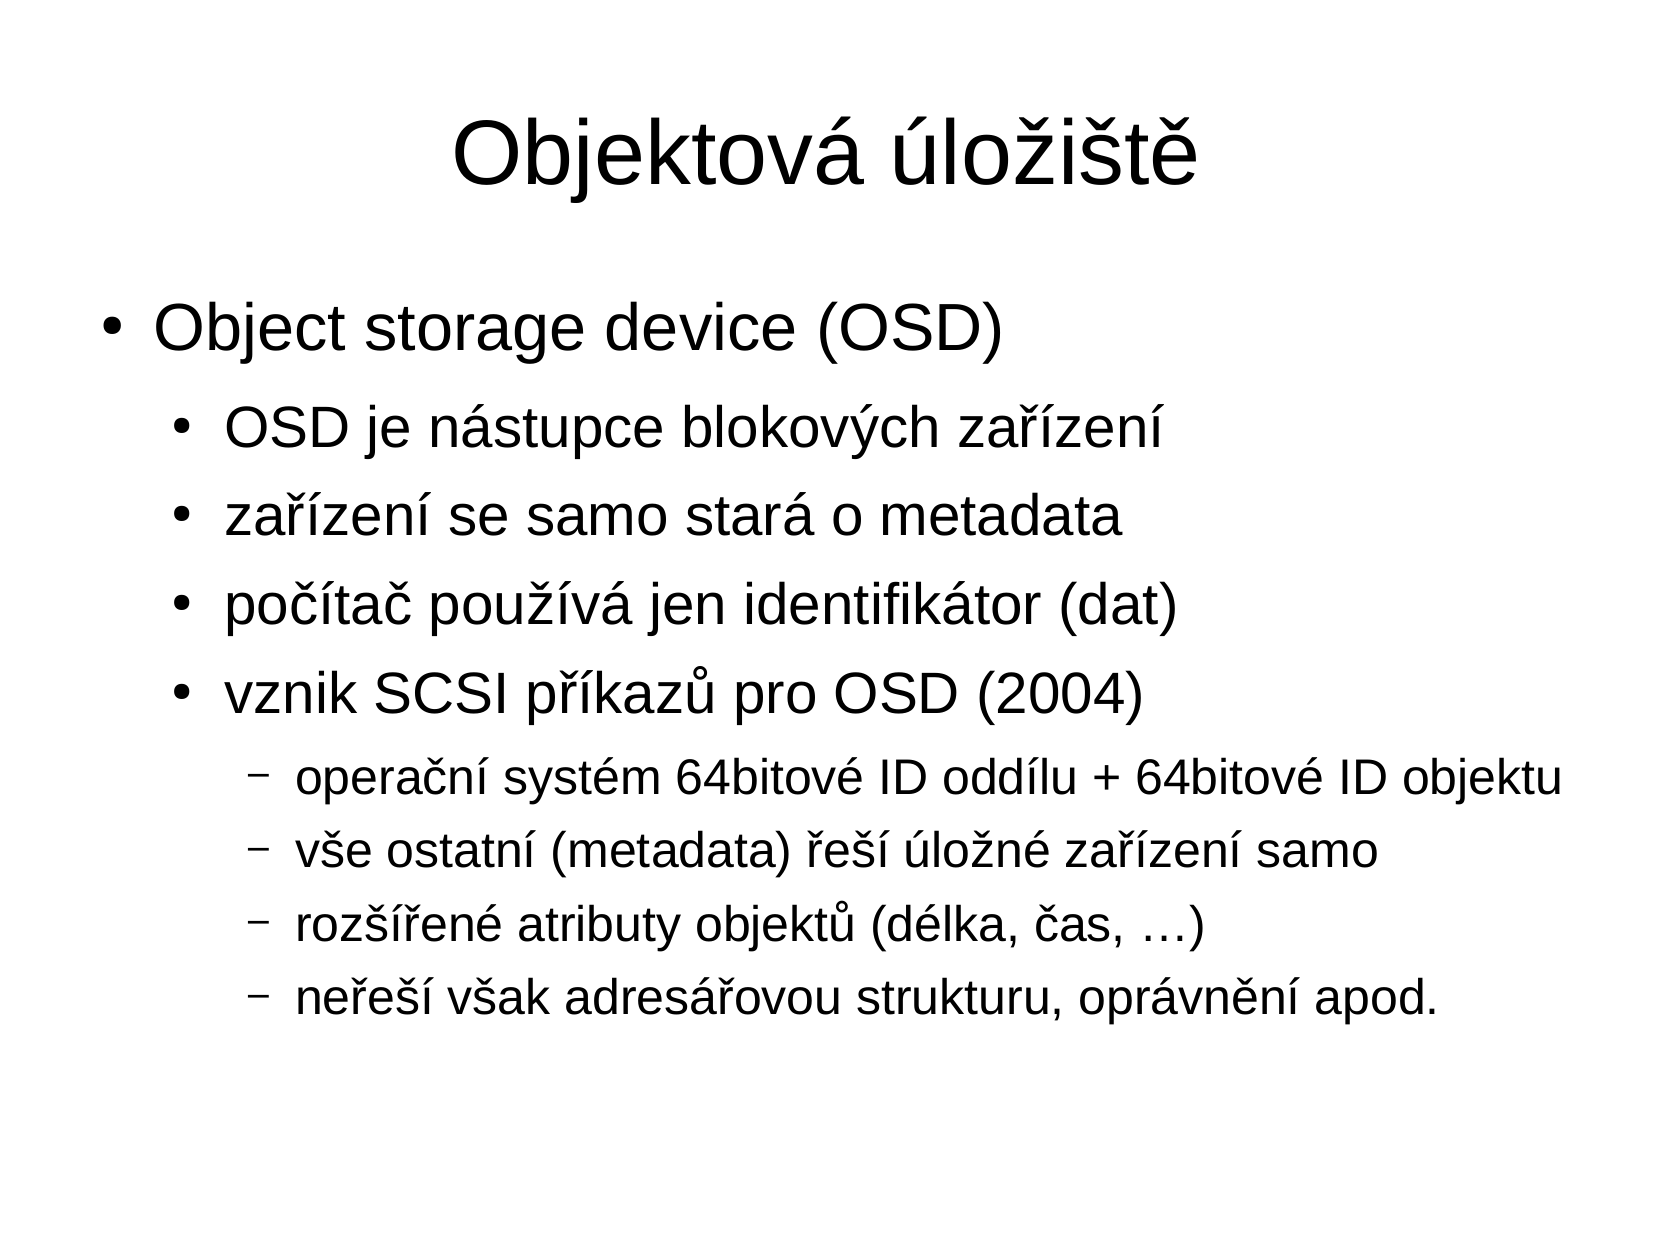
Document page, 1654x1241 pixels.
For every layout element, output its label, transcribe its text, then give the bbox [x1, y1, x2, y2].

title Objektová úložiště [82, 49, 1571, 257]
list Object storage device (OSD) OSD je nástupce blokových zařízení zařízení se samo stará o metadata počítač používá jen identifikátor (dat) vznik SCSI příkazů pro OSD (2004) operační systém 64bitové ID oddílu + 64bitové ID objektu vše ostatní (metadata) řeší úložné zařízení samo rozšířené atributy objektů (délka, čas, …) neřeší však adresářovou strukturu, oprávnění apod. [82, 290, 1571, 1170]
